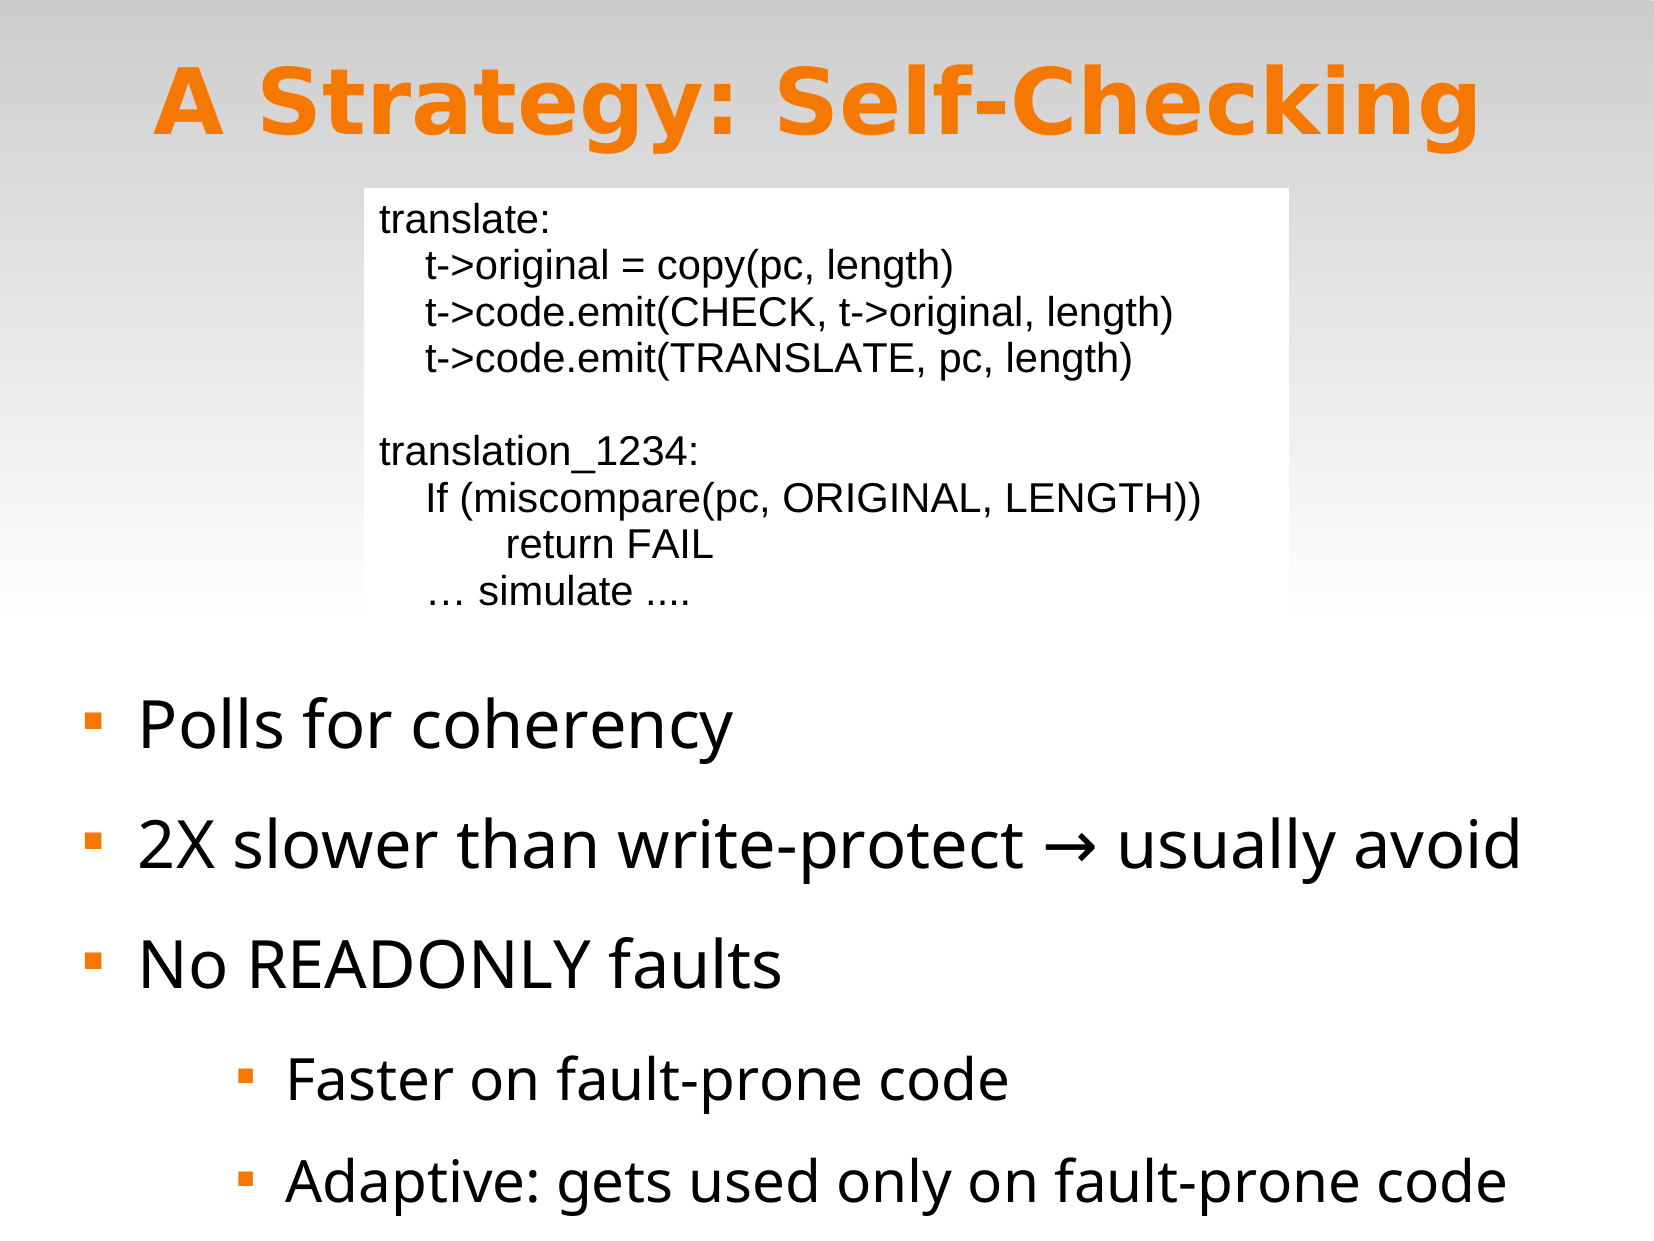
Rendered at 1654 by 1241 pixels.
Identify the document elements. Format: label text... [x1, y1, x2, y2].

title A Strategy: Self-Checking [75, 37, 1564, 169]
list Polls for coherency 2X slower than write-protect → usually avoid No READONLY faults Faster on fault-prone code Adaptive: gets used only on fault-prone code [49, 262, 1538, 1197]
table_header translate: t->original = copy(pc, length) t->code.emit(CHECK, t->original, length) t->code.emit(TRANSLATE, pc, length) translation_1234: If (miscompare(pc, ORIGINAL, LENGTH)) return FAIL … simulate .... [364, 188, 1289, 671]
